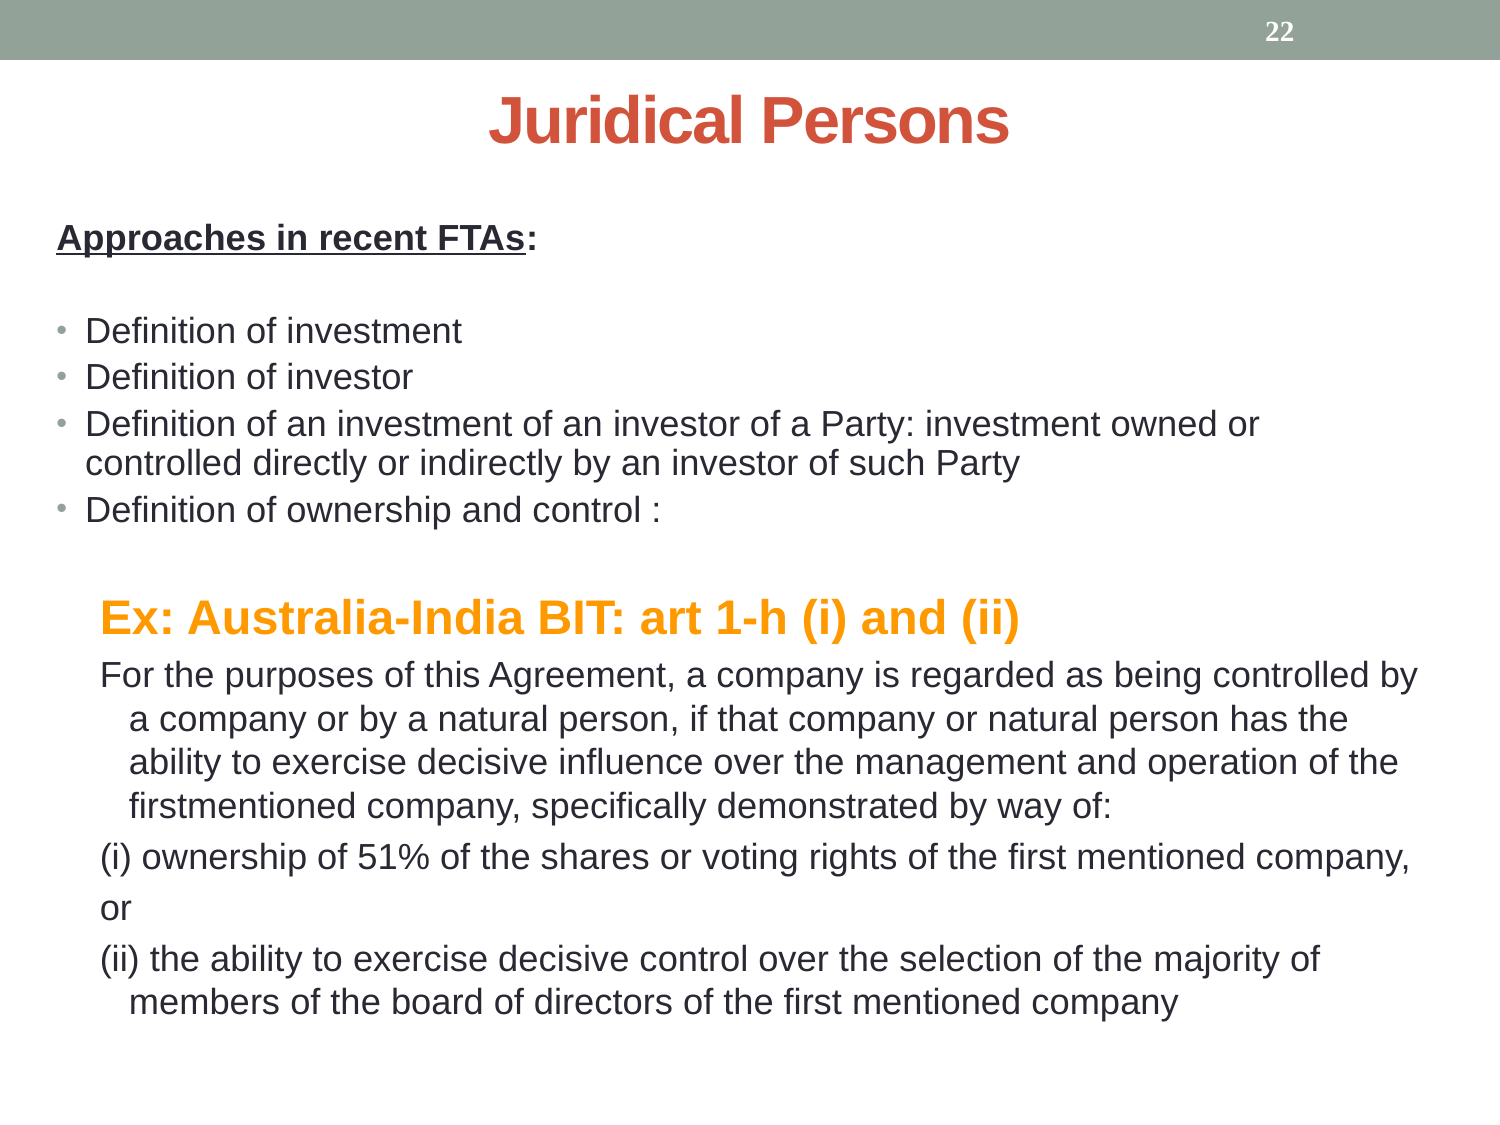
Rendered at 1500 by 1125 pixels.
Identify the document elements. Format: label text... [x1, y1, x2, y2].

title Juridical Persons [0, 54, 1500, 180]
slide_number <編號> [1250, 3, 1425, 54]
list Approaches in recent FTAs: Definition of investment Definition of investor Definition of an investment of an investor of a Party: investment owned or controlled directly or indirectly by an investor of such Party Definition of ownership and control : Ex: Australia-India BIT: art 1-h (i) and (ii) For the purposes of this Agreement, a company is regarded as being controlled by a company or by a natural person, if that company or natural person has the ability to exercise decisive influence over the management and operation of the firstmentioned company, specifically demonstrated by way of: (i) ownership of 51% of the shares or voting rights of the first mentioned company, or (ii) the ability to exercise decisive control over the selection of the majority of members of the board of directors of the first mentioned company [41, 180, 1443, 1061]
